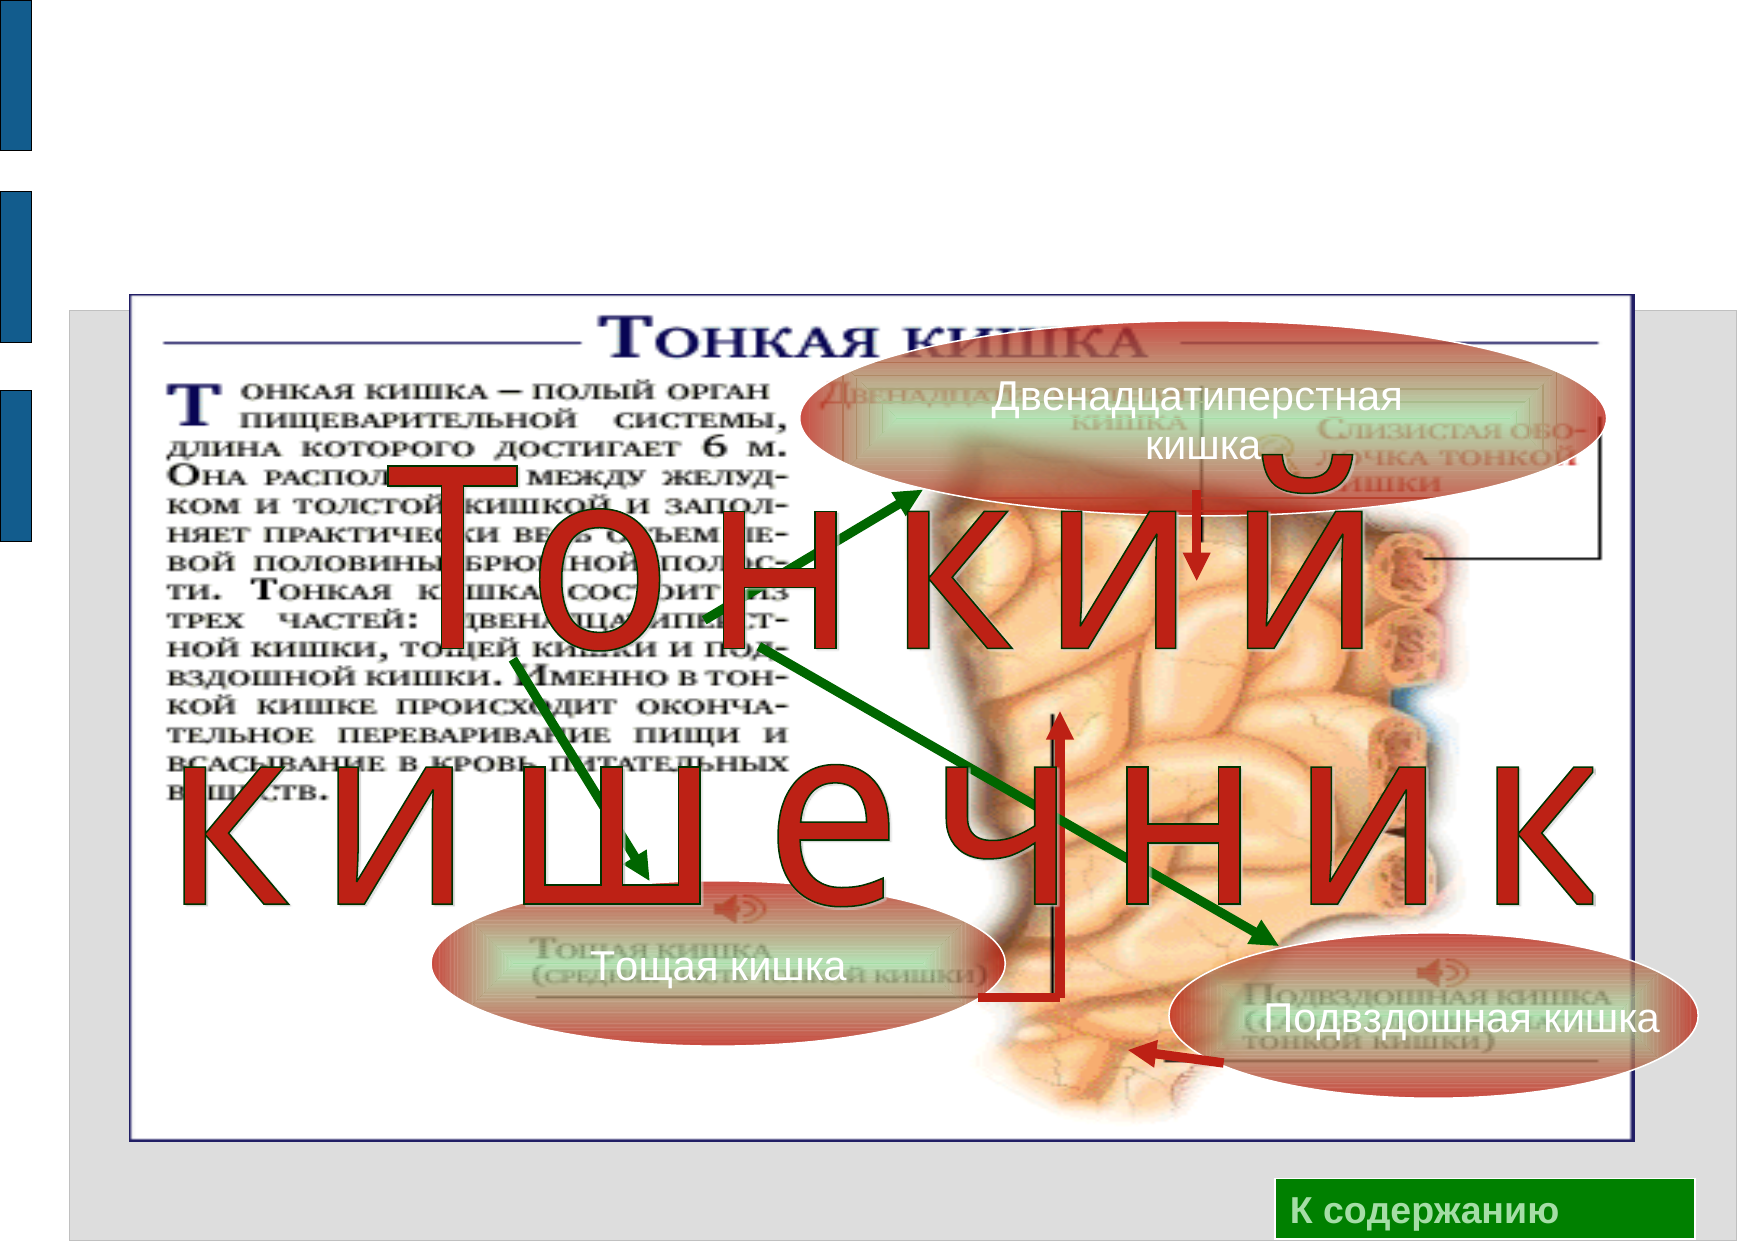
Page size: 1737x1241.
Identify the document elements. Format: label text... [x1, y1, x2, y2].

text_box Тонкий кишечник [1262, 454, 1353, 494]
text_box Тонкий кишечник [1061, 511, 1176, 649]
text_box Подвздошная кишка [1168, 932, 1699, 1099]
text_box Тонкий кишечник [184, 767, 289, 905]
text_box Тонкий кишечник [1126, 767, 1240, 905]
text_box Двенадцатиперстная кишка [799, 320, 1607, 516]
picture [129, 294, 1635, 1142]
text_box Тощая кишка [430, 880, 1006, 1047]
text_box Тонкий кишечник [946, 767, 1057, 905]
text_box Тонкий кишечник [539, 508, 660, 651]
text_box Тонкий кишечник [1497, 767, 1593, 905]
text_box Тонкий кишечник [907, 511, 1013, 649]
text_box К содержанию [1275, 1178, 1696, 1240]
text_box Тонкий кишечник [778, 764, 889, 907]
text_box Тонкий кишечник [723, 511, 837, 649]
text_box Тонкий кишечник [1247, 511, 1362, 649]
text_box Тонкий кишечник [387, 465, 518, 649]
text_box Тонкий кишечник [338, 767, 453, 905]
text_box Тонкий кишечник [523, 767, 700, 905]
text_box Тонкий кишечник [1311, 767, 1426, 905]
